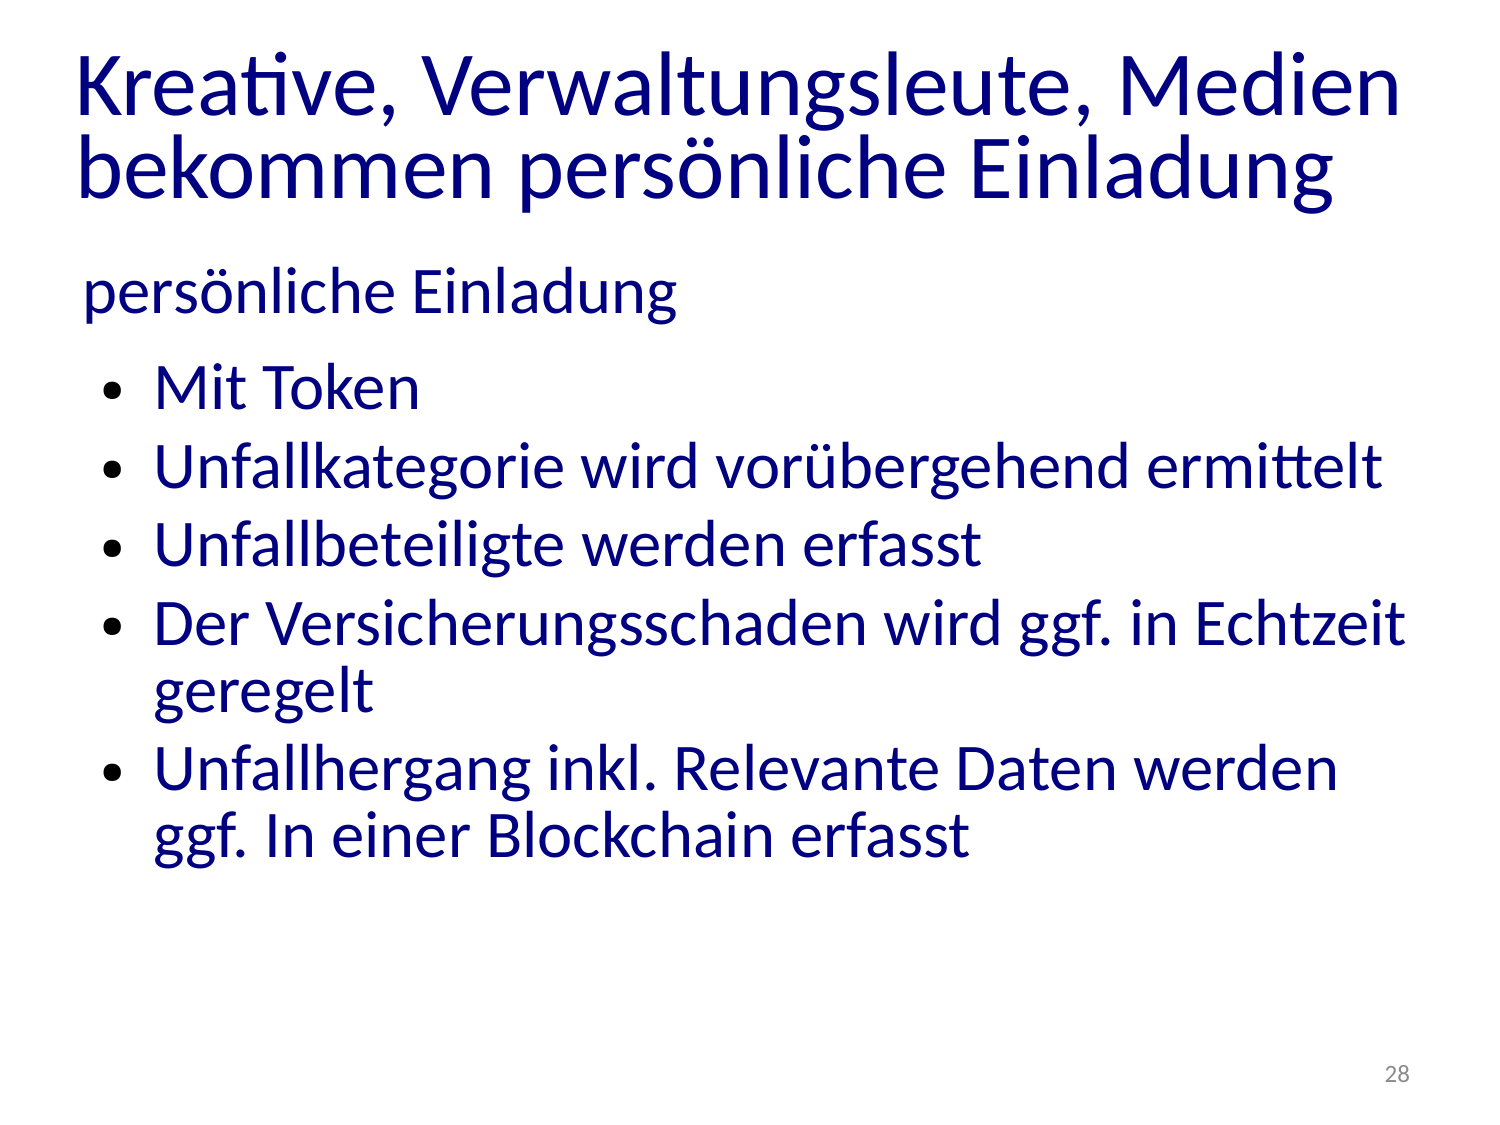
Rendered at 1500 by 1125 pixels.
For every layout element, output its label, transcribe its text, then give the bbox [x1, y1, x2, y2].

list persönliche Einladung Mit Token Unfallkategorie wird vorübergehend ermittelt Unfallbeteiligte werden erfasst Der Versicherungsschaden wird ggf. in Echtzeit geregelt Unfallhergang inkl. Relevante Daten werden ggf. In einer Blockchain erfasst [82, 263, 1425, 1028]
title Kreative, Verwaltungsleute, Medien bekommen persönliche Einladung [75, 47, 1441, 231]
